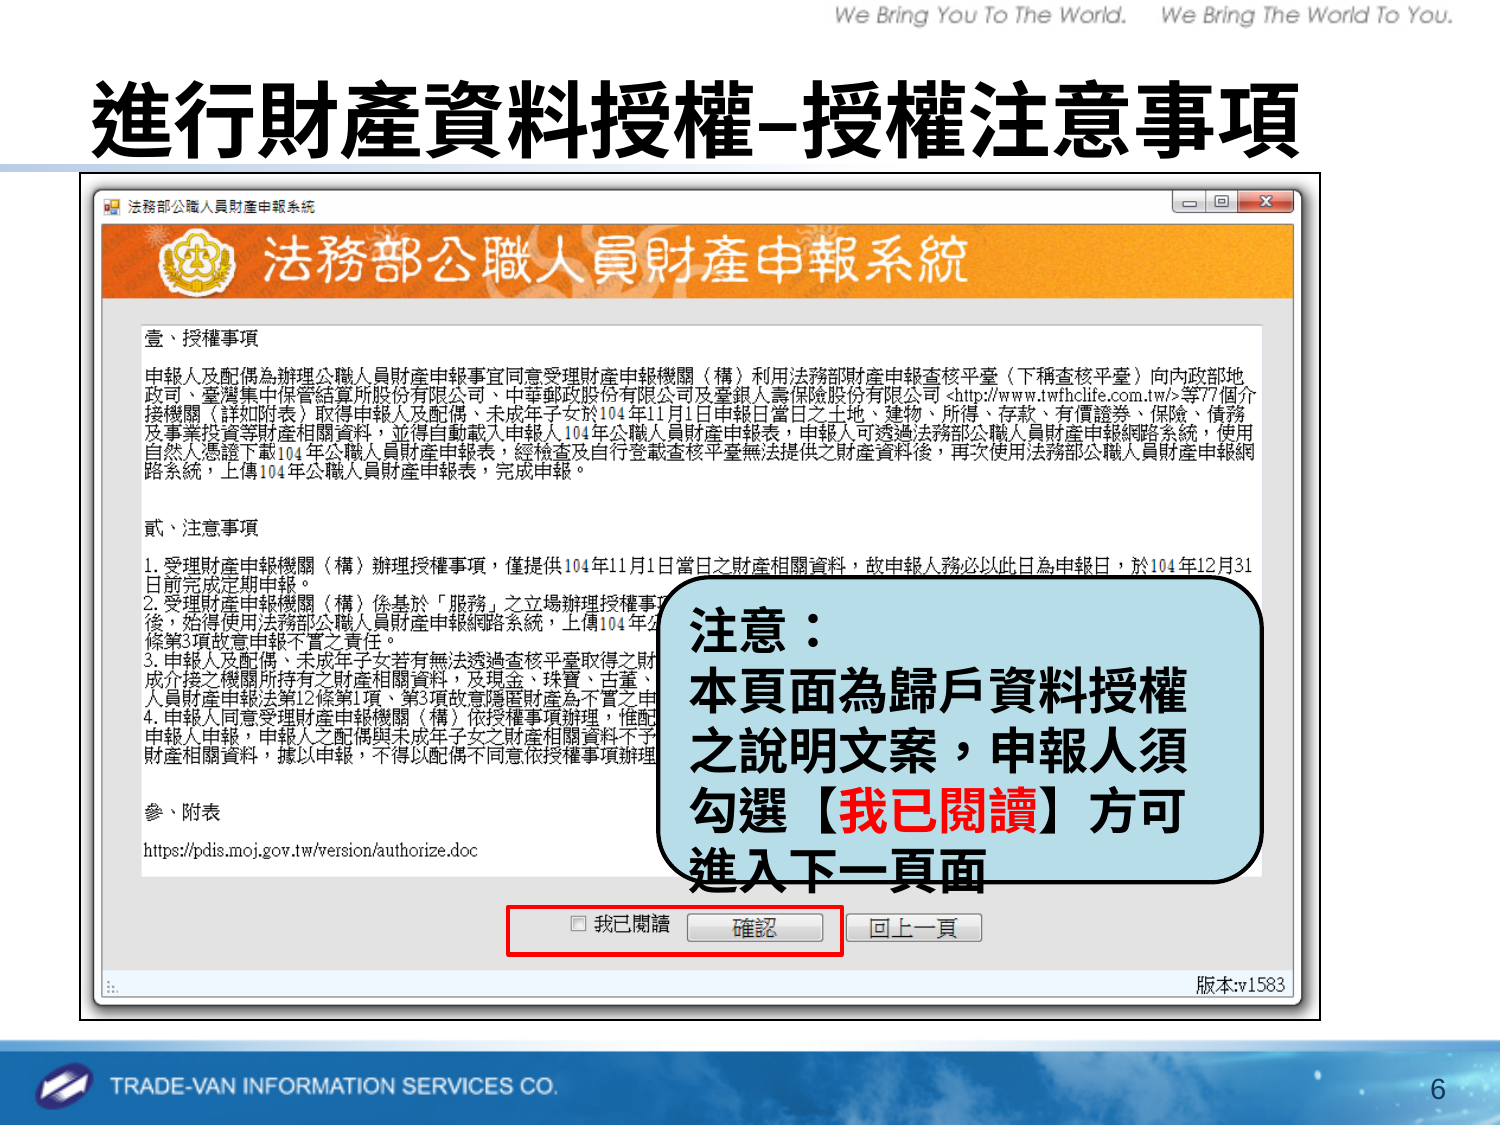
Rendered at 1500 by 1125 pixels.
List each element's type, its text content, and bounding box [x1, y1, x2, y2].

picture [80, 192, 1319, 1019]
text_box 注意： 本頁面為歸戶資料授權之說明文案，申報人須勾選【我已閱讀】方可進入下一頁面 [658, 577, 1262, 883]
text_box [1376, 1050, 1500, 1125]
title 進行財產資料授權–授權注意事項 [75, 44, 1500, 192]
